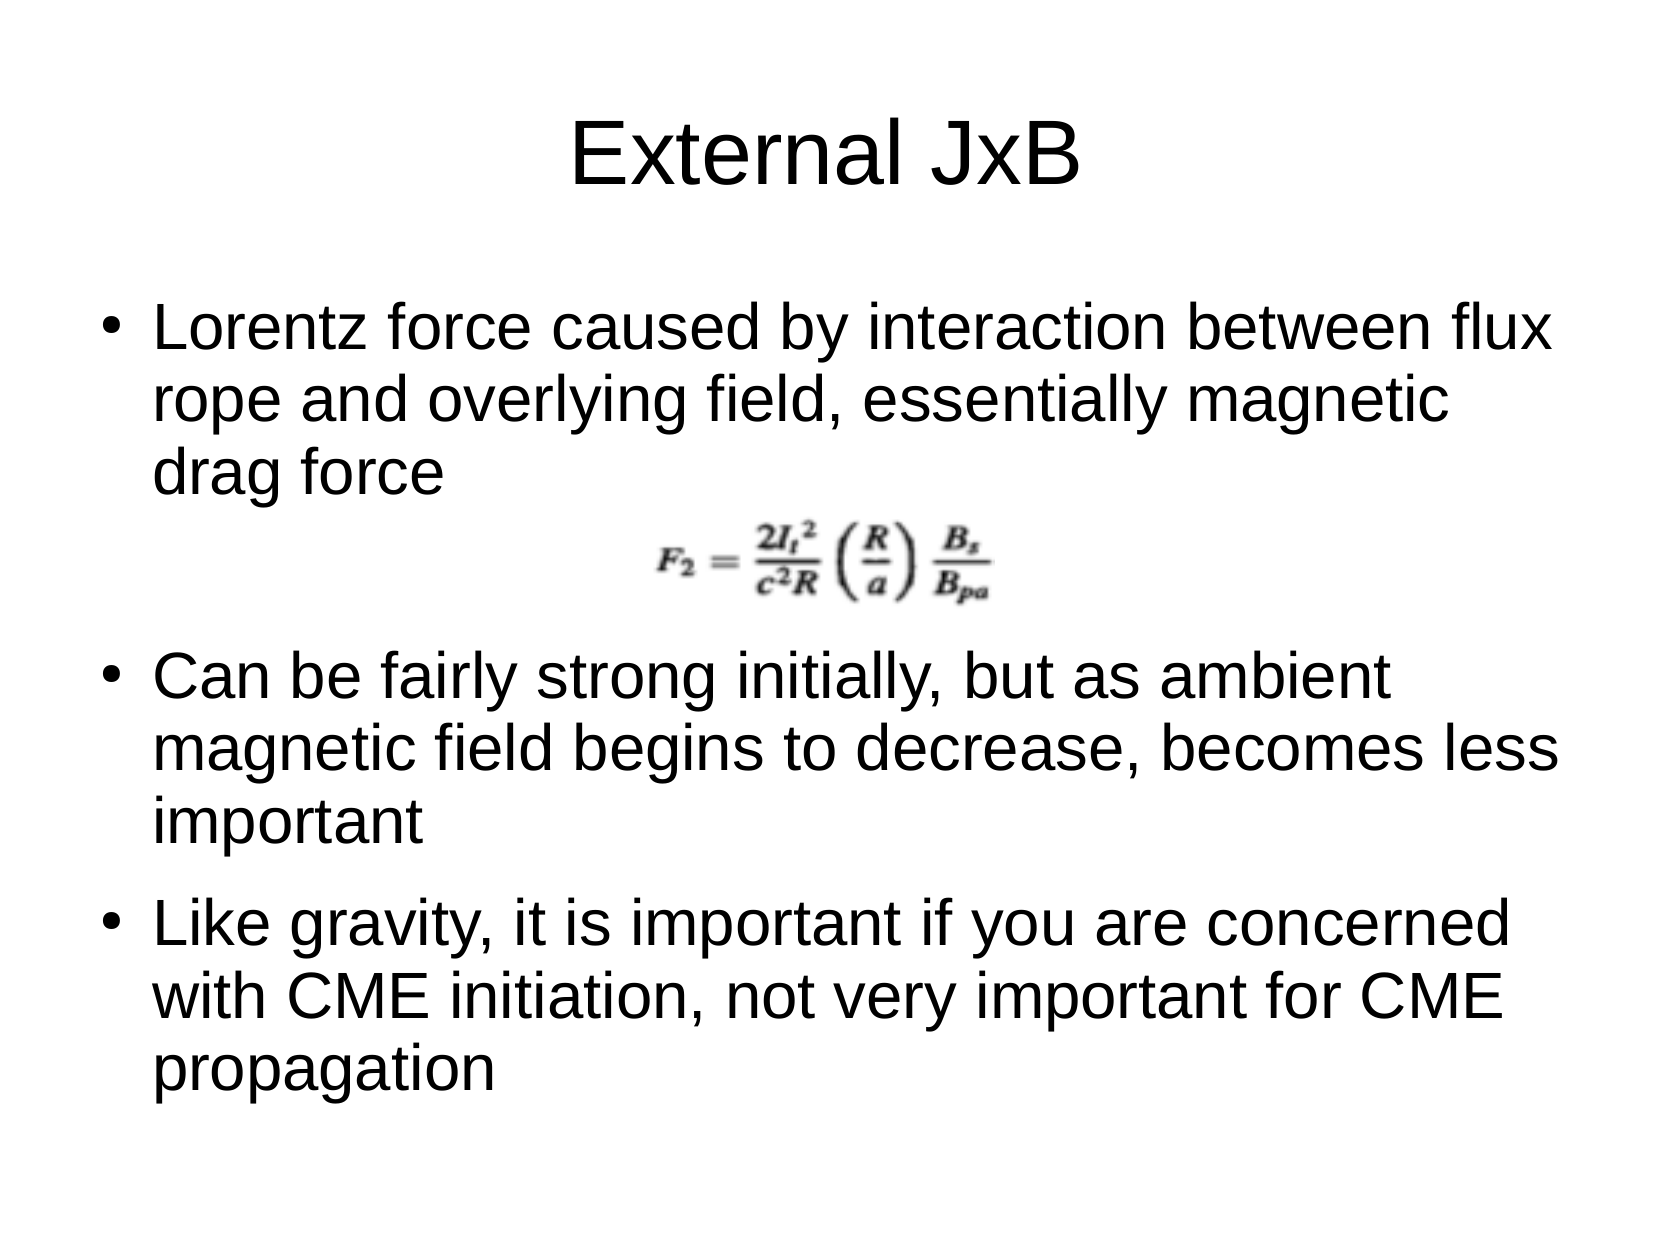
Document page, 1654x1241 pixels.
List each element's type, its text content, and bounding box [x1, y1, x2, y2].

list Lorentz force caused by interaction between flux rope and overlying field, essentially magnetic drag force Can be fairly strong initially, but as ambient magnetic field begins to decrease, becomes less important Like gravity, it is important if you are concerned with CME initiation, not very important for CME propagation [82, 290, 1571, 1111]
picture [649, 513, 995, 619]
title External JxB [82, 49, 1571, 257]
